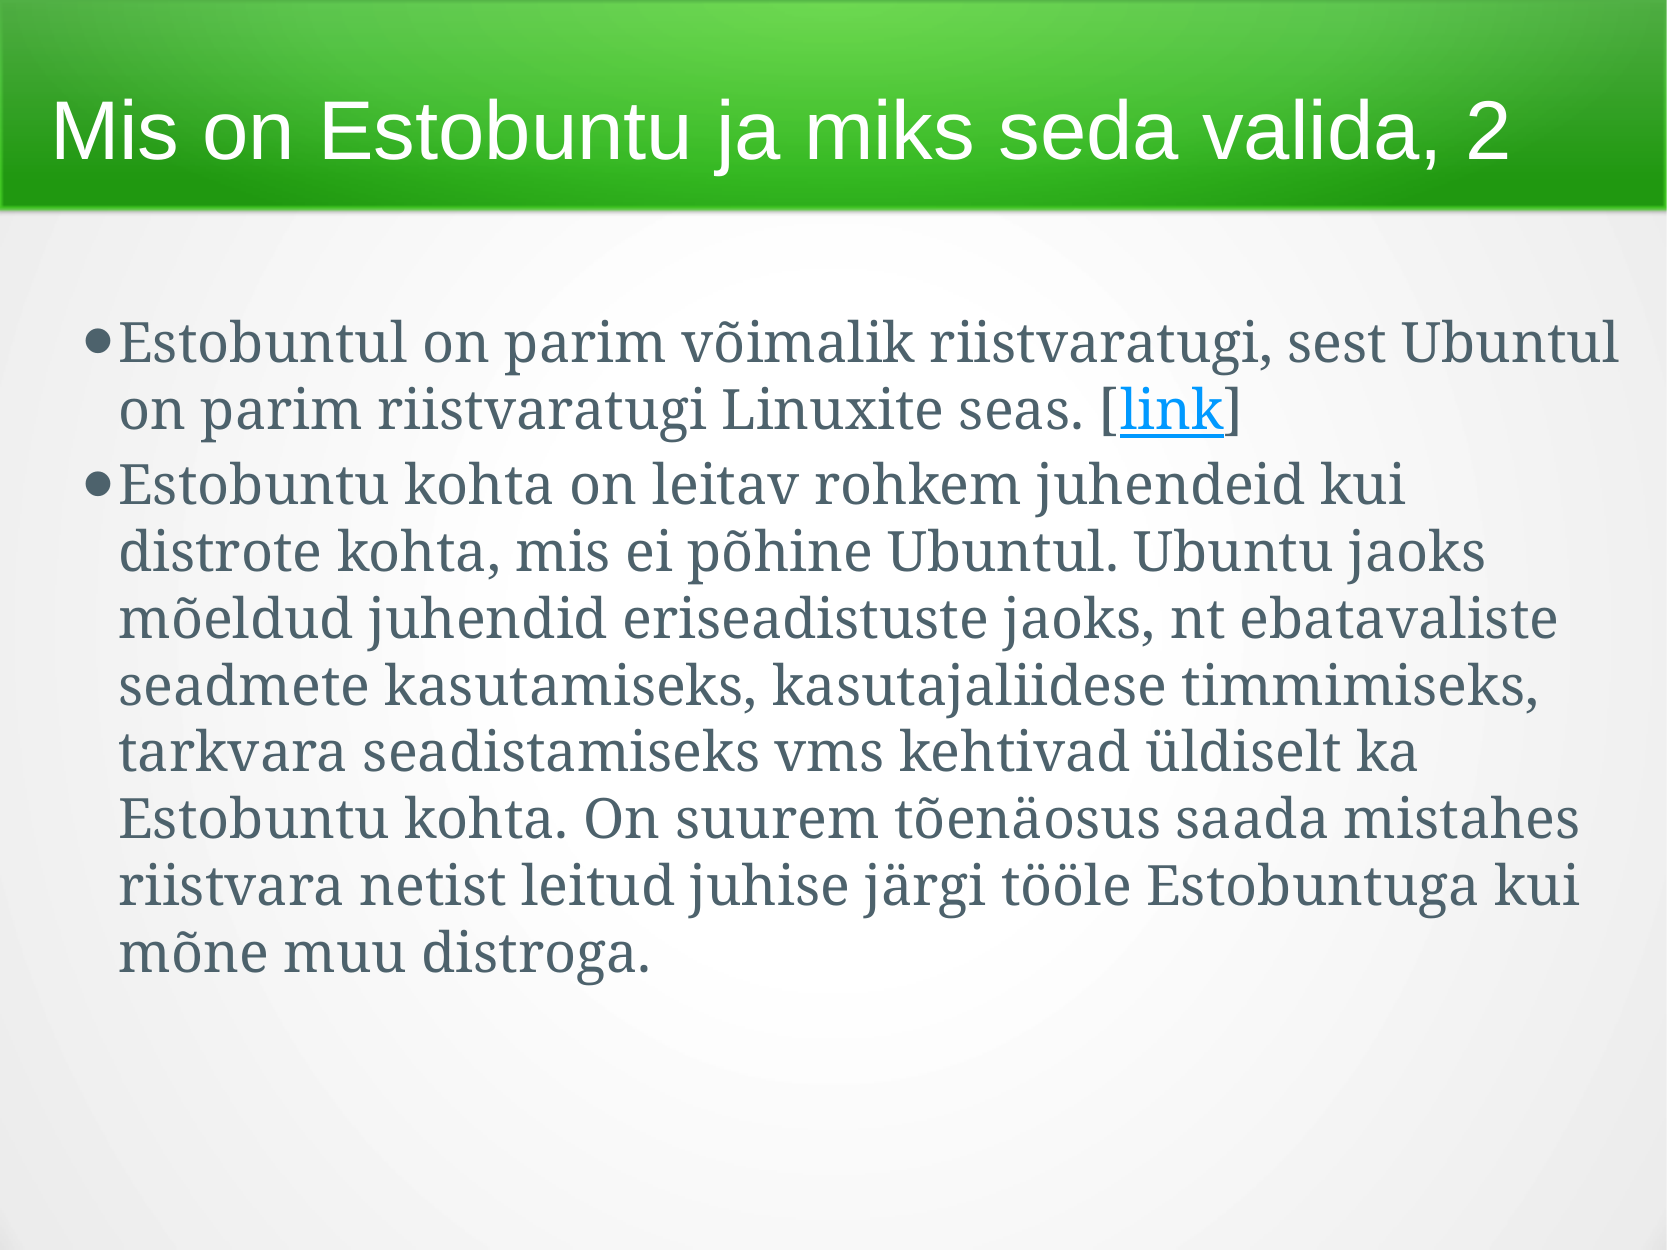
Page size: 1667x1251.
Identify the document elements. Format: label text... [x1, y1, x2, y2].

picture [0, 0, 1667, 1250]
list Estobuntul on parim võimalik riistvaratugi, sest Ubuntul on parim riistvaratugi Linuxite seas. [link] Estobuntu kohta on leitav rohkem juhendeid kui distrote kohta, mis ei põhine Ubuntul. Ubuntu jaoks mõeldud juhendid eriseadistuste jaoks, nt ebatavaliste seadmete kasutamiseks, kasutajaliidese timmimiseks, tarkvara seadistamiseks vms kehtivad üldiselt ka Estobuntu kohta. On suurem tõenäosus saada mistahes riistvara netist leitud juhise järgi tööle Estobuntuga kui mõne muu distroga. [49, 300, 1630, 1213]
title Mis on Estobuntu ja miks seda valida, 2 [50, 84, 1630, 178]
